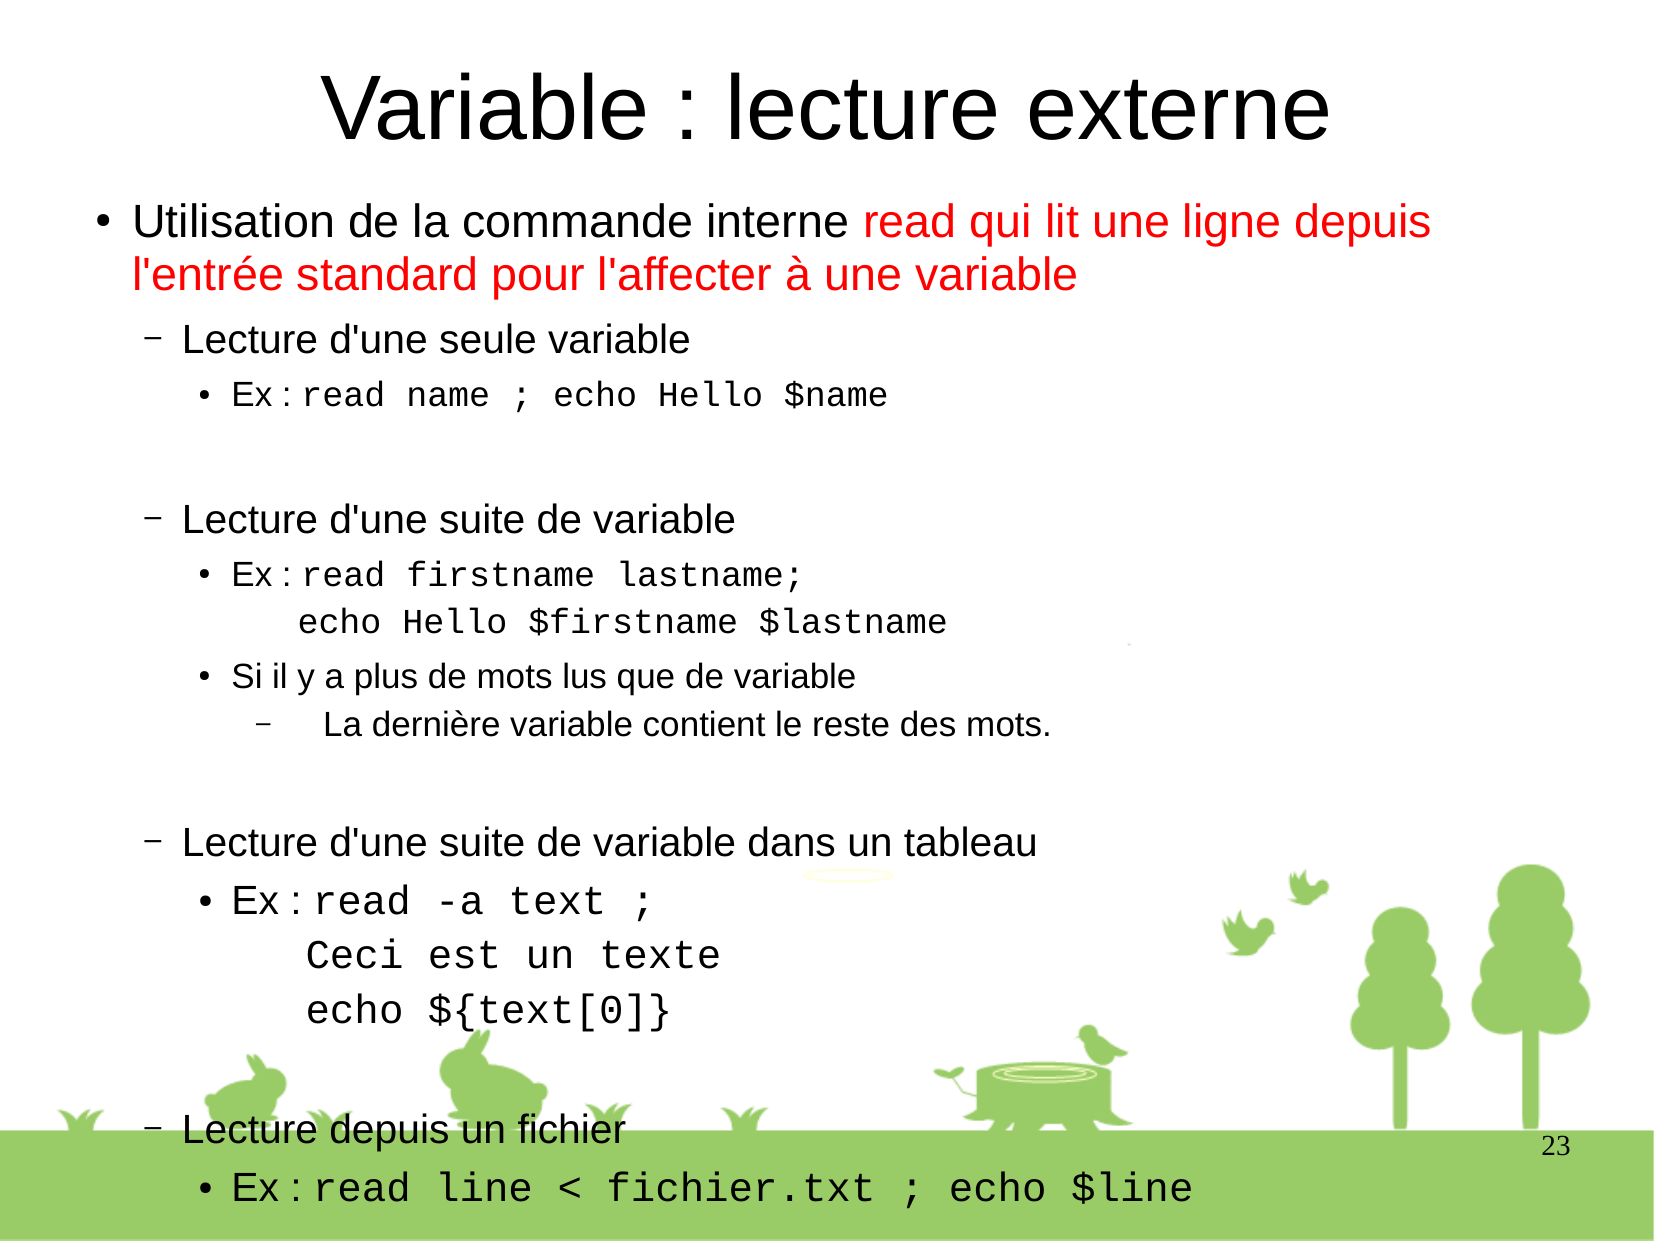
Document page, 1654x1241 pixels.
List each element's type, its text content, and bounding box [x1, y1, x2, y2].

list Utilisation de la commande interne read qui lit une ligne depuis l'entrée standard pour l'affecter à une variable Lecture d'une seule variable Ex : read name ; echo Hello $name Lecture d'une suite de variable Ex : read firstname lastname; echo Hello $firstname $lastname Si il y a plus de mots lus que de variable La dernière variable contient le reste des mots. Lecture d'une suite de variable dans un tableau Ex : read -a text ; Ceci est un texte echo ${text[0]} Lecture depuis un fichier Ex : read line < fichier.txt ; echo $line [82, 195, 1538, 1217]
picture [0, 0, 1654, 1241]
title Variable : lecture externe [82, 49, 1571, 166]
